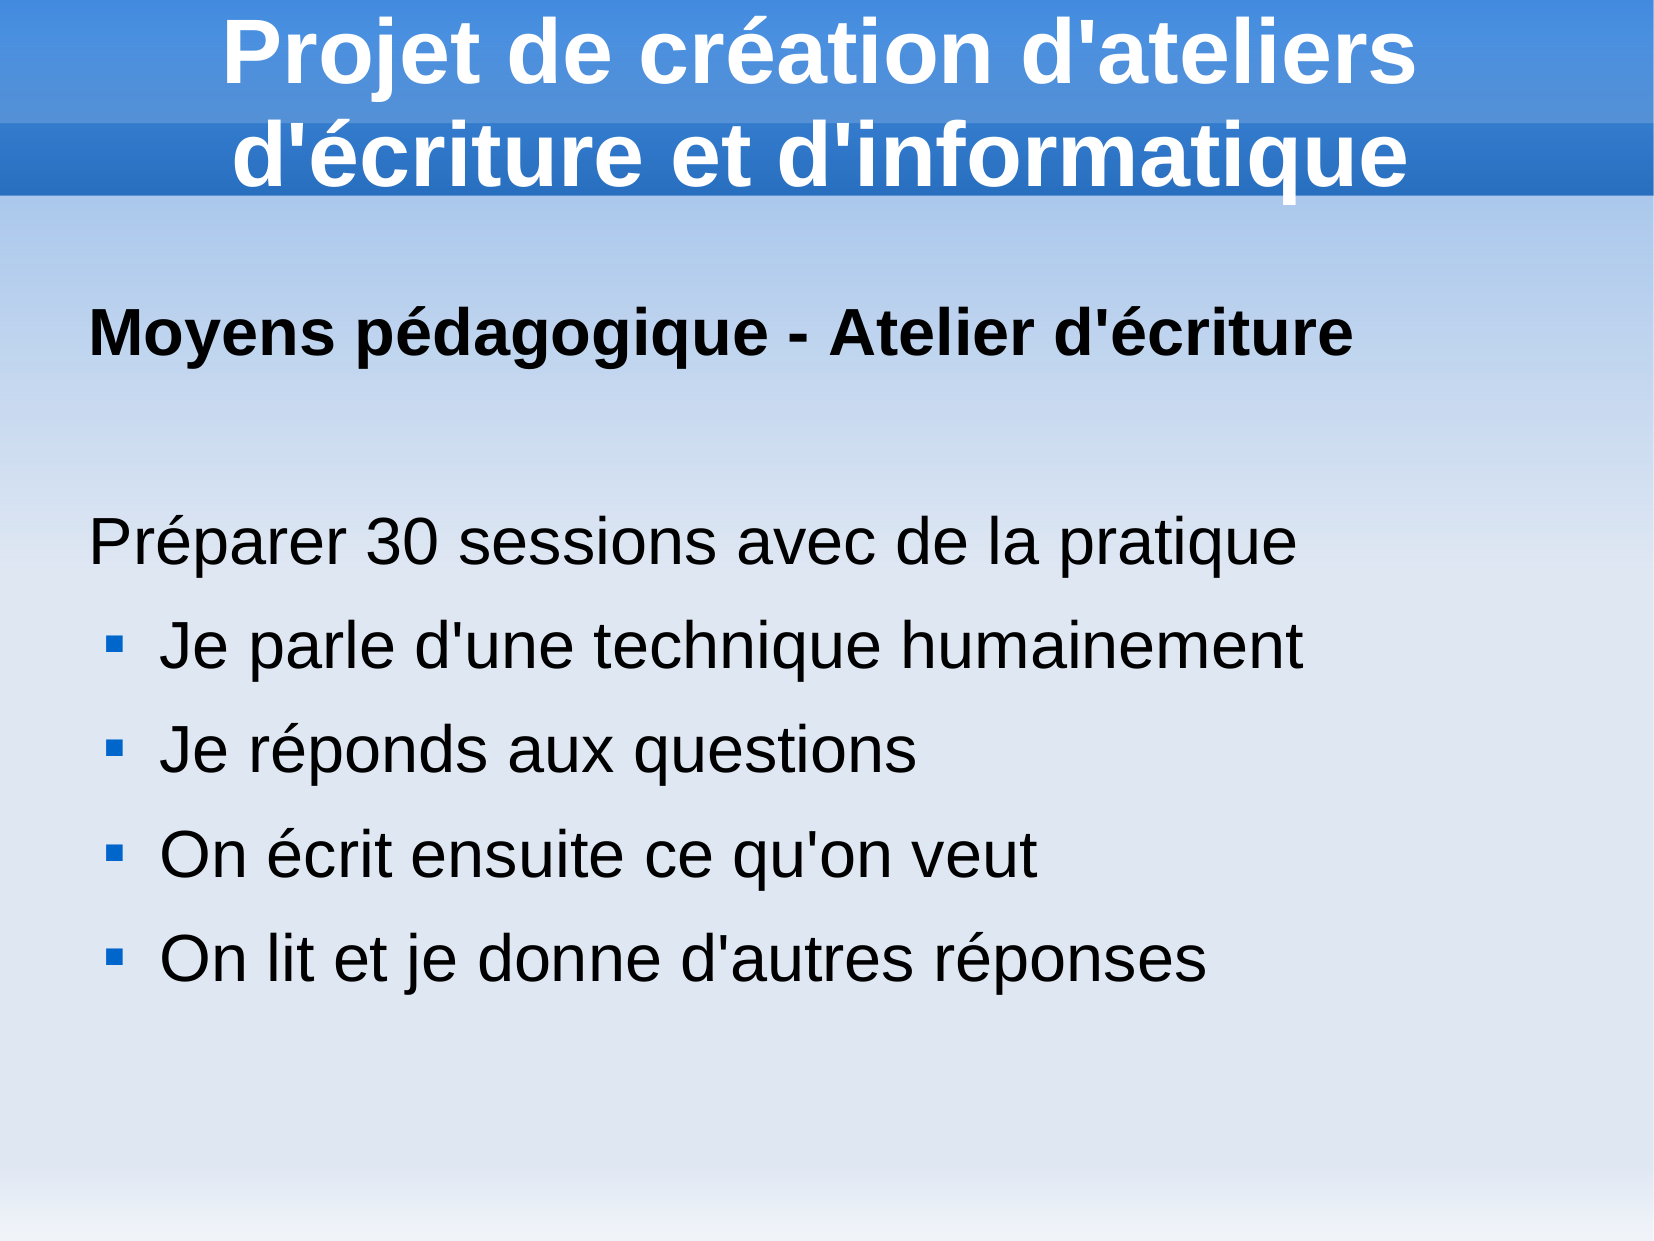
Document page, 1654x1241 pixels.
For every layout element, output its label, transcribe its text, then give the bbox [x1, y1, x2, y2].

picture [0, 0, 1654, 1241]
list Moyens pédagogique - Atelier d'écriture Préparer 30 sessions avec de la pratique Je parle d'une technique humainement Je réponds aux questions On écrit ensuite ce qu'on veut On lit et je donne d'autres réponses [88, 295, 1577, 1114]
title Projet de création d'ateliers d'écriture et d'informatique [76, 0, 1565, 208]
